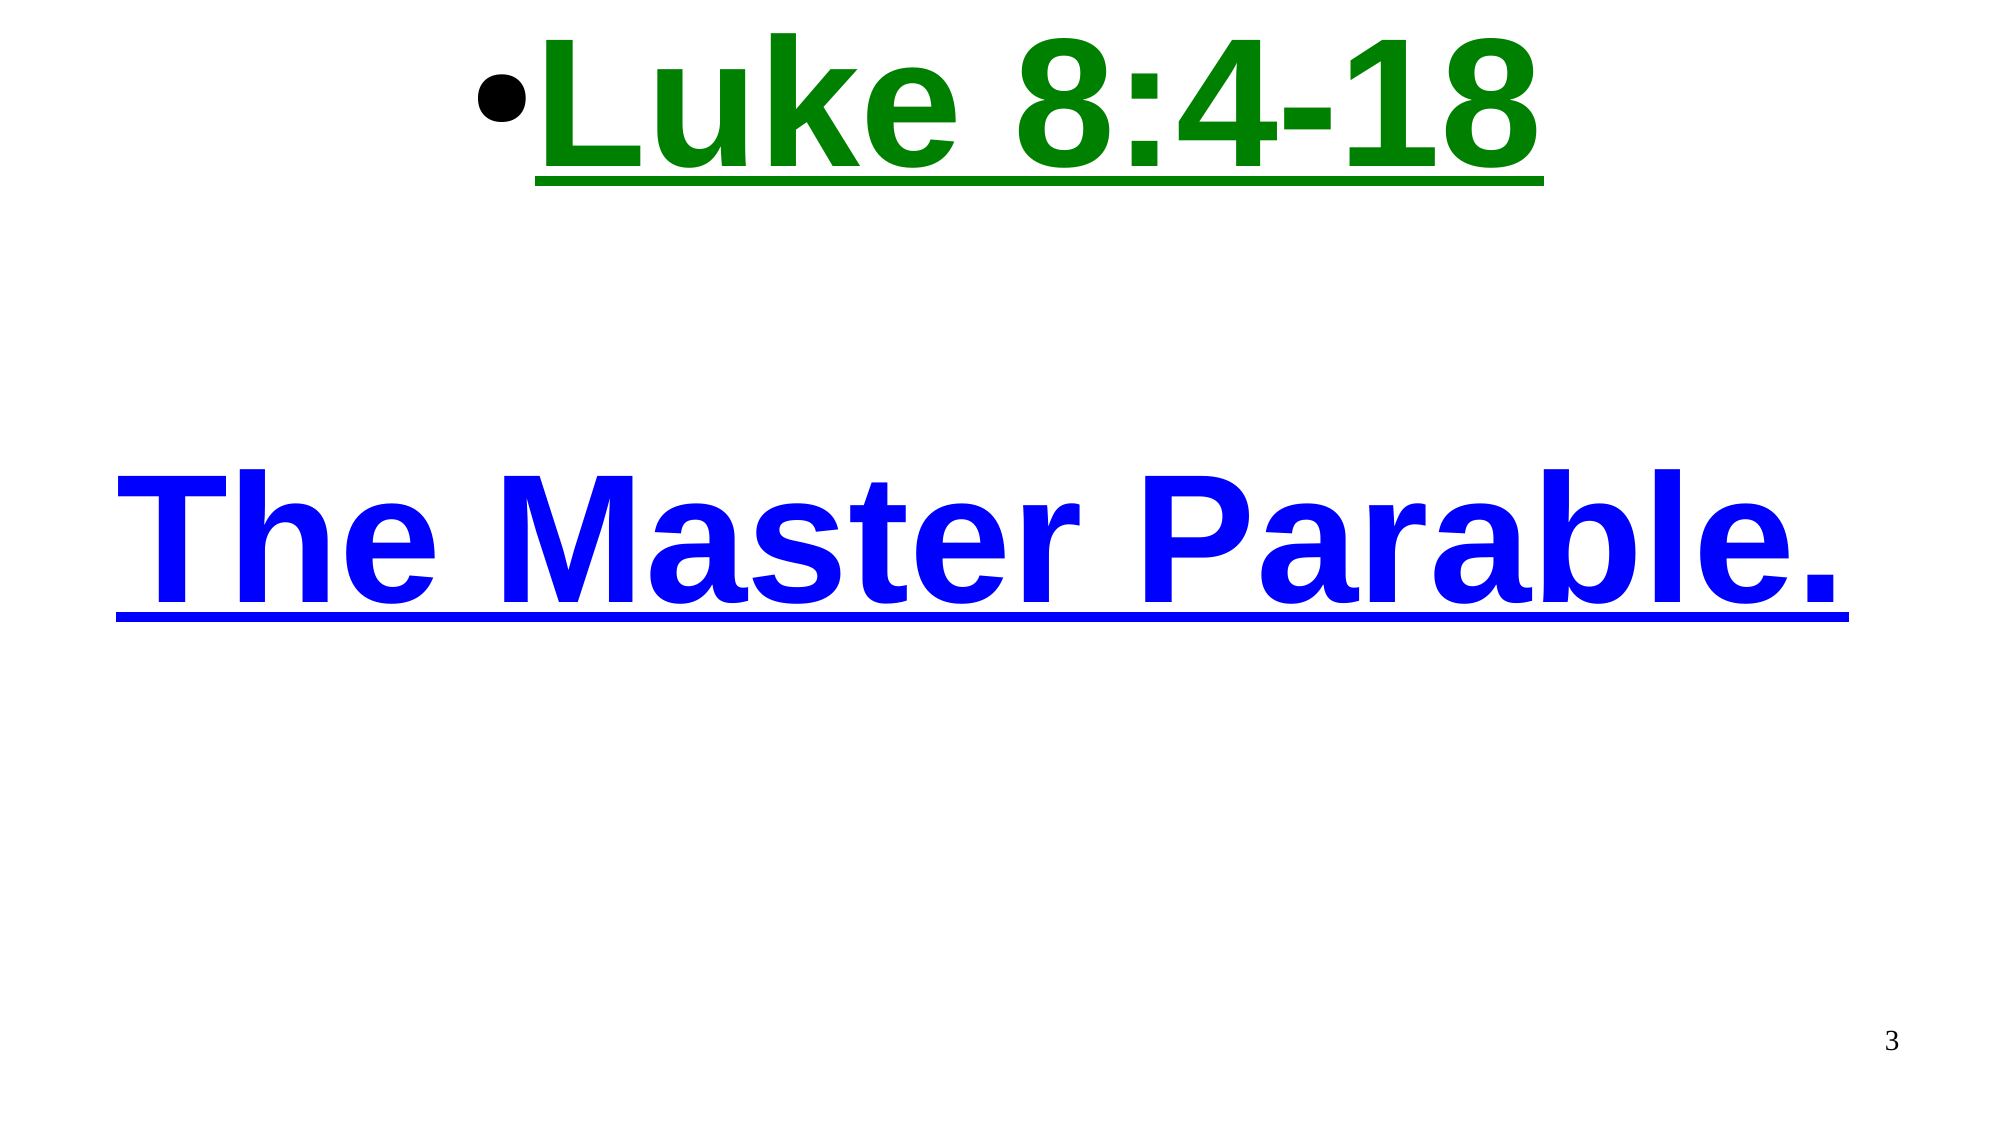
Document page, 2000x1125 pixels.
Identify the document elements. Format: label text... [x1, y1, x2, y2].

list Luke 8:4-18 The Master Parable. [0, 0, 1996, 1123]
